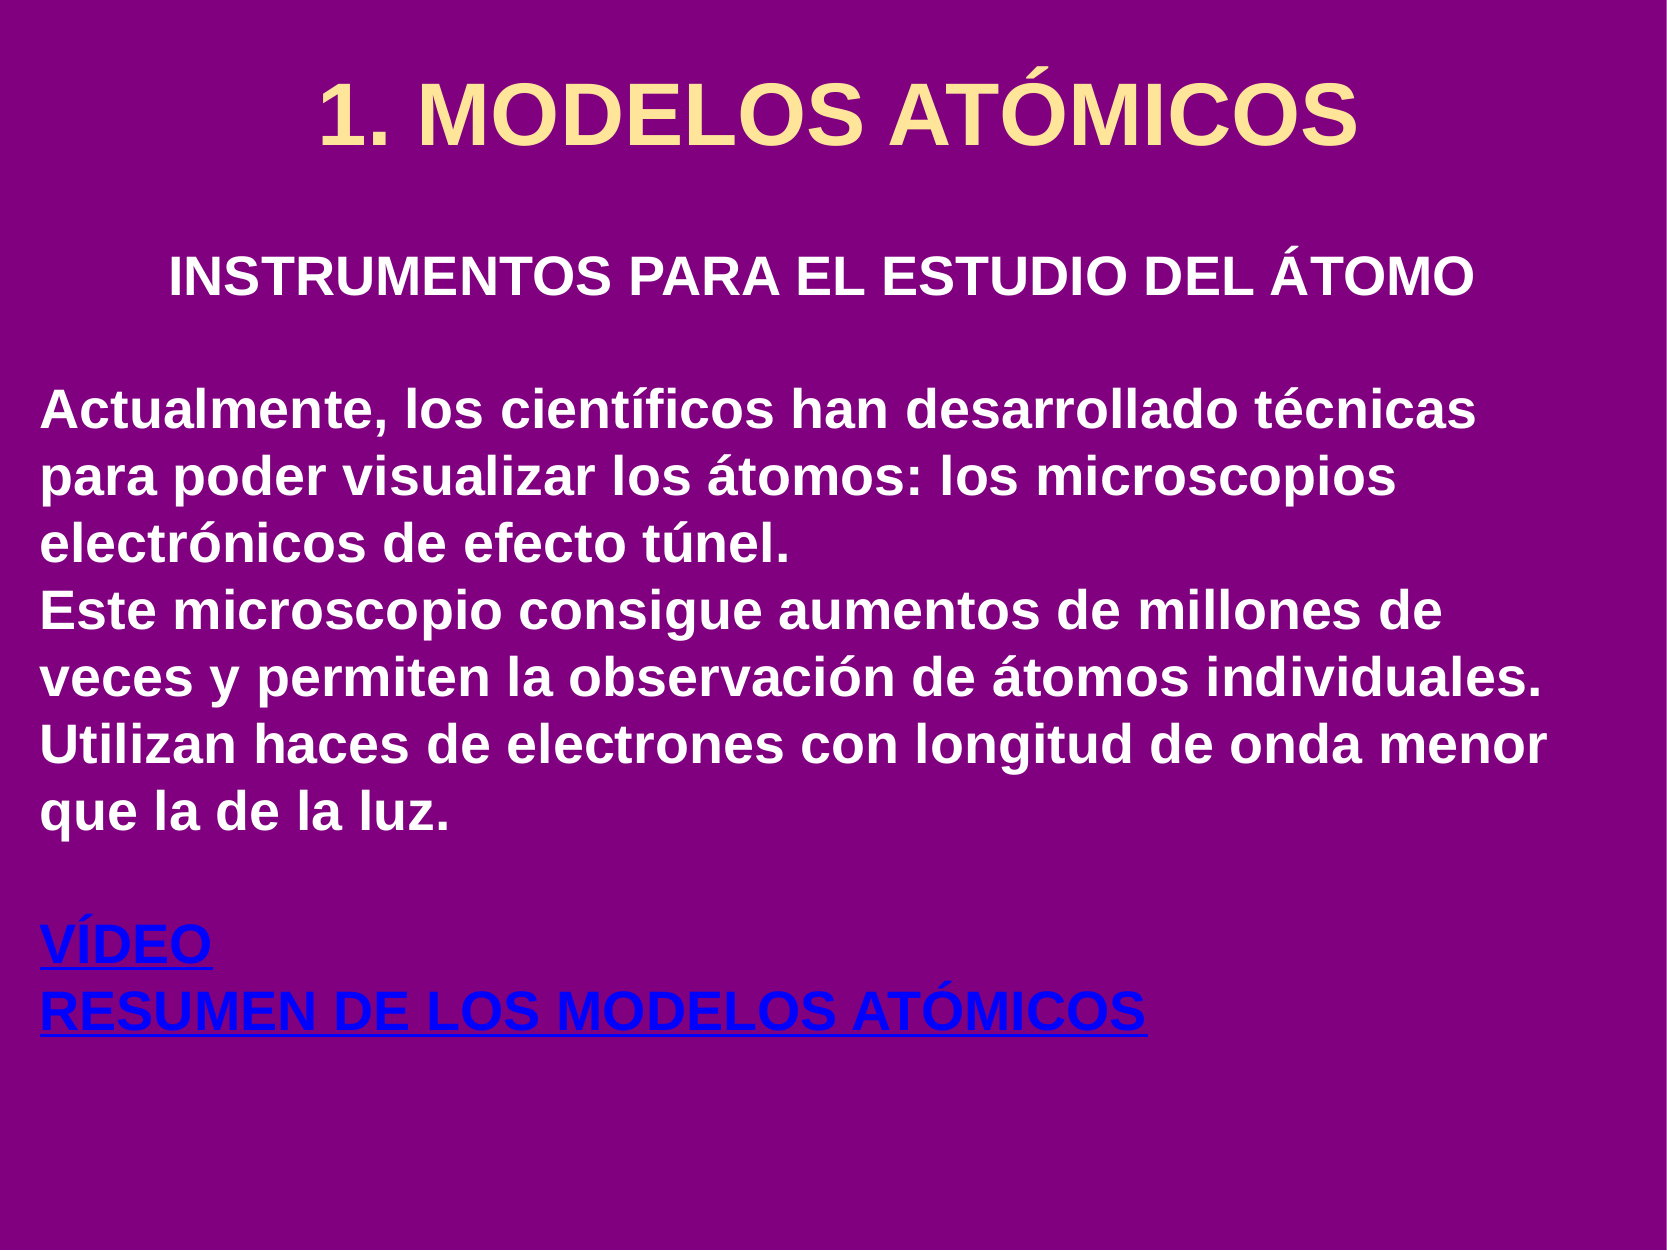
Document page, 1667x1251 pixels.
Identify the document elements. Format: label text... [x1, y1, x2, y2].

title 1. MODELOS ATÓMICOS [50, 50, 1630, 213]
list INSTRUMENTOS PARA EL ESTUDIO DEL ÁTOMO Actualmente, los científicos han desarrollado técnicas para poder visualizar los átomos: los microscopios electrónicos de efecto túnel. Este microscopio consigue aumentos de millones de veces y permiten la observación de átomos individuales. Utilizan haces de electrones con longitud de onda menor que la de la luz. VÍDEO RESUMEN DE LOS MODELOS ATÓMICOS [33, 233, 1613, 1147]
